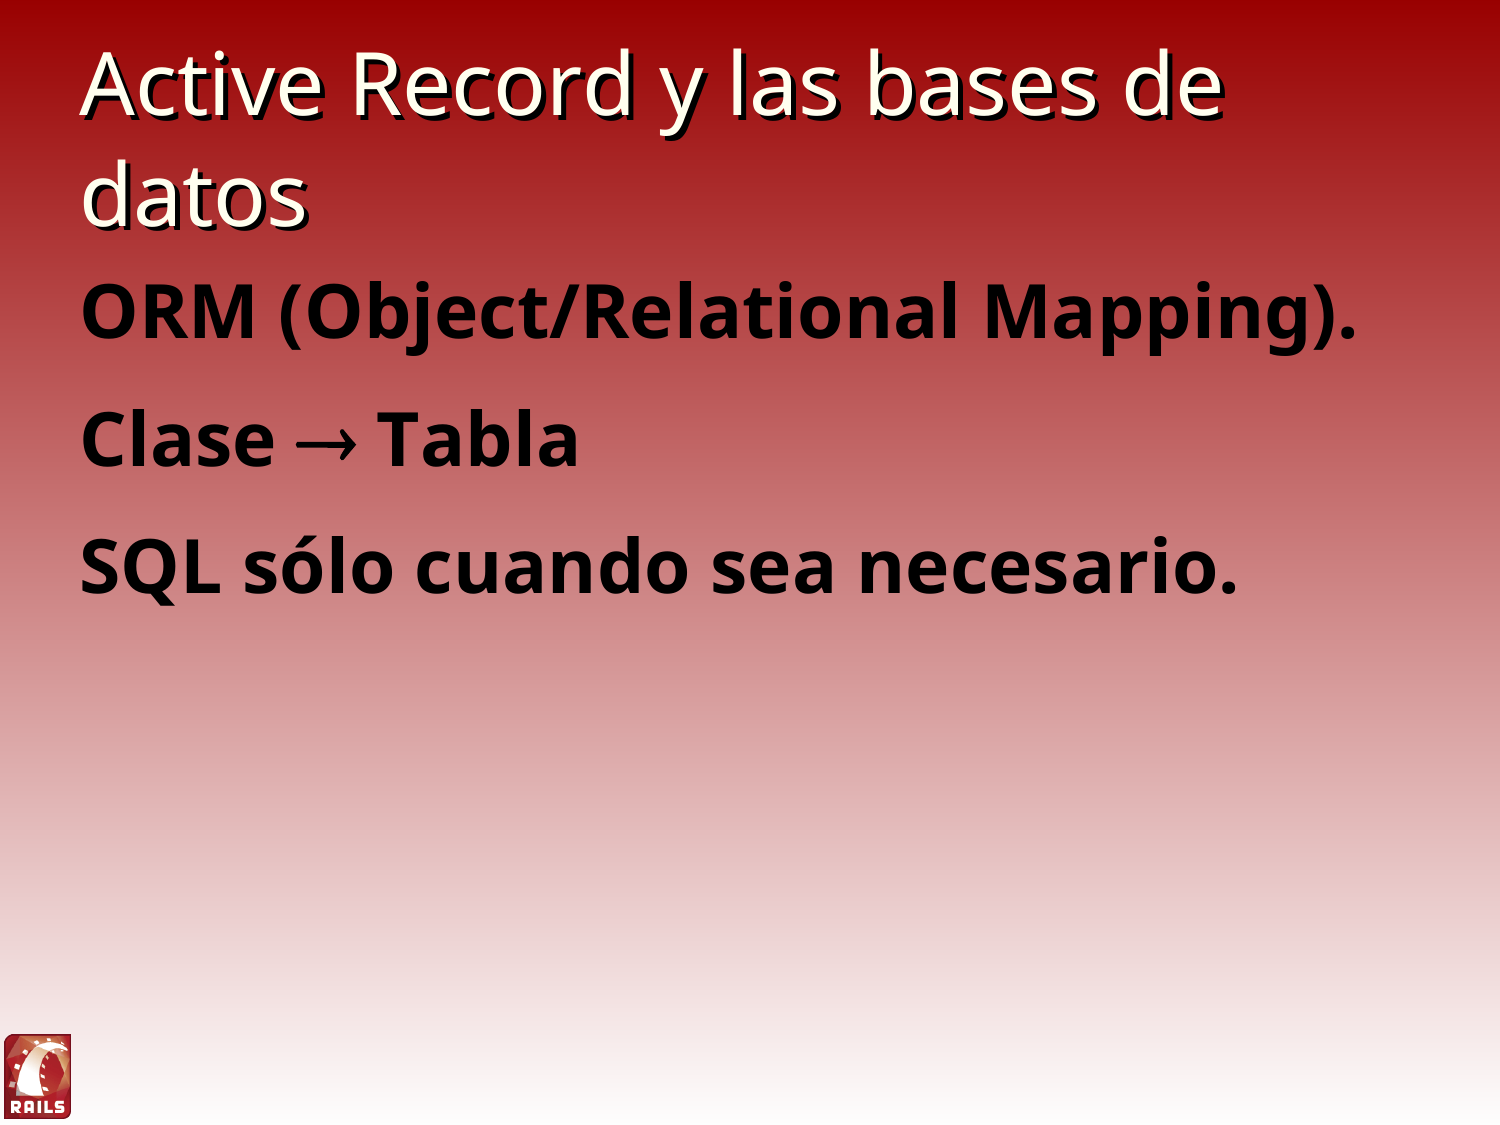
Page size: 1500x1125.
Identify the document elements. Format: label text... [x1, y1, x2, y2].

picture [4, 1034, 71, 1119]
list ORM (Object/Relational Mapping). Clase  Tabla SQL sólo cuando sea necesario. [64, 243, 1430, 988]
title Active Record y las bases de datos [64, 31, 1317, 243]
